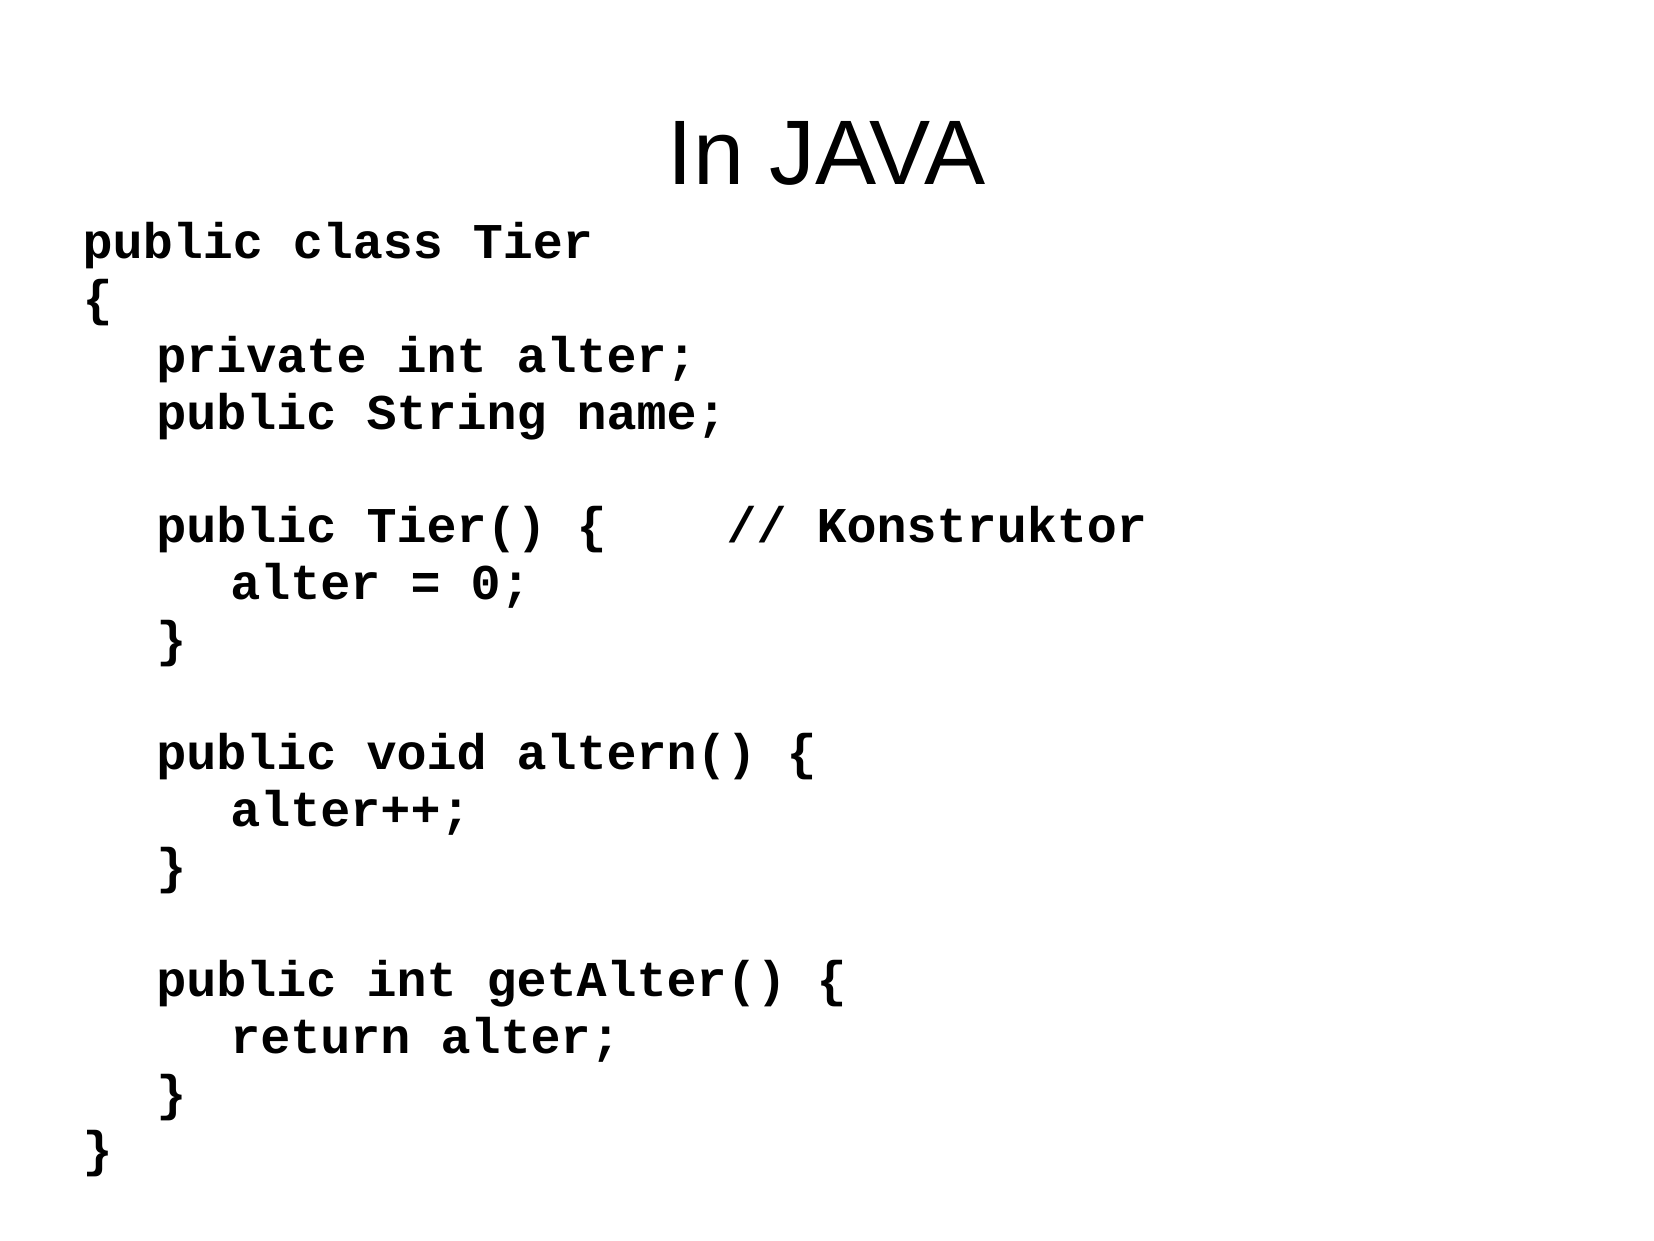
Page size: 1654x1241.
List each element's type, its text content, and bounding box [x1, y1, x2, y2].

subtitle public class Tier { private int alter; public String name; public Tier() { // Konstruktor alter = 0; } public void altern() { alter++; } public int getAlter() { return alter; } } [82, 217, 1571, 1182]
title In JAVA [82, 56, 1571, 217]
